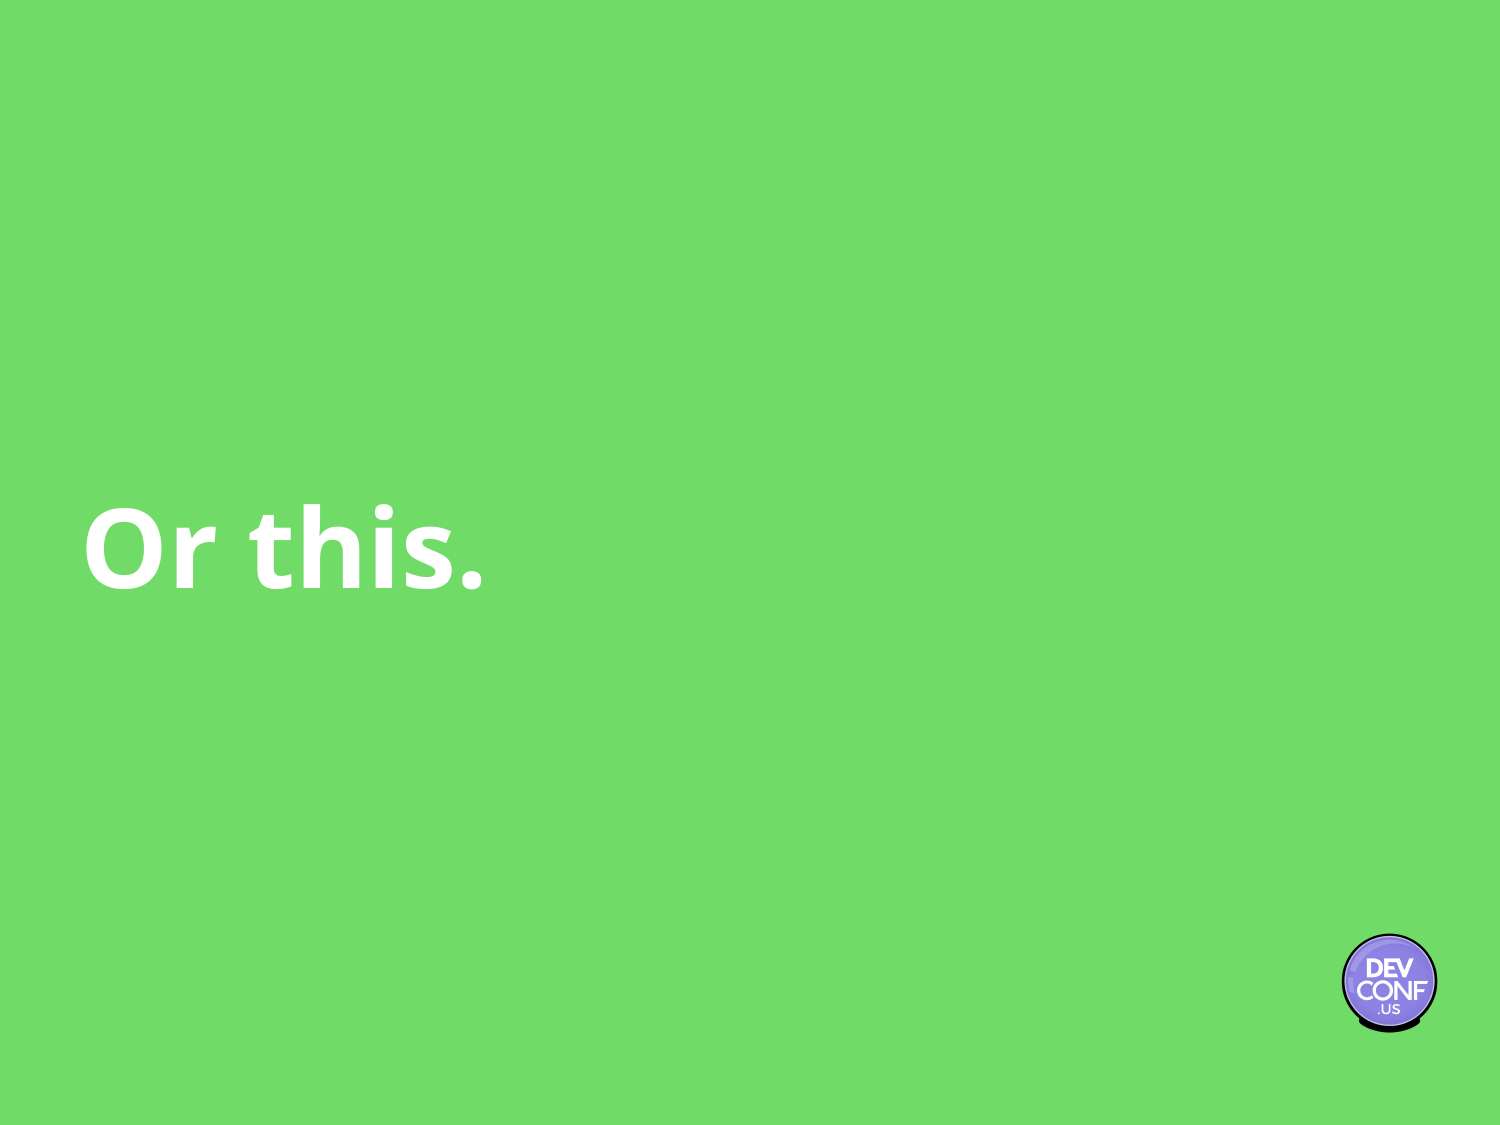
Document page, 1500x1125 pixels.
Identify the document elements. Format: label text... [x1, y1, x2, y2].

title Or this. [80, 98, 1125, 994]
picture [1335, 928, 1444, 1037]
